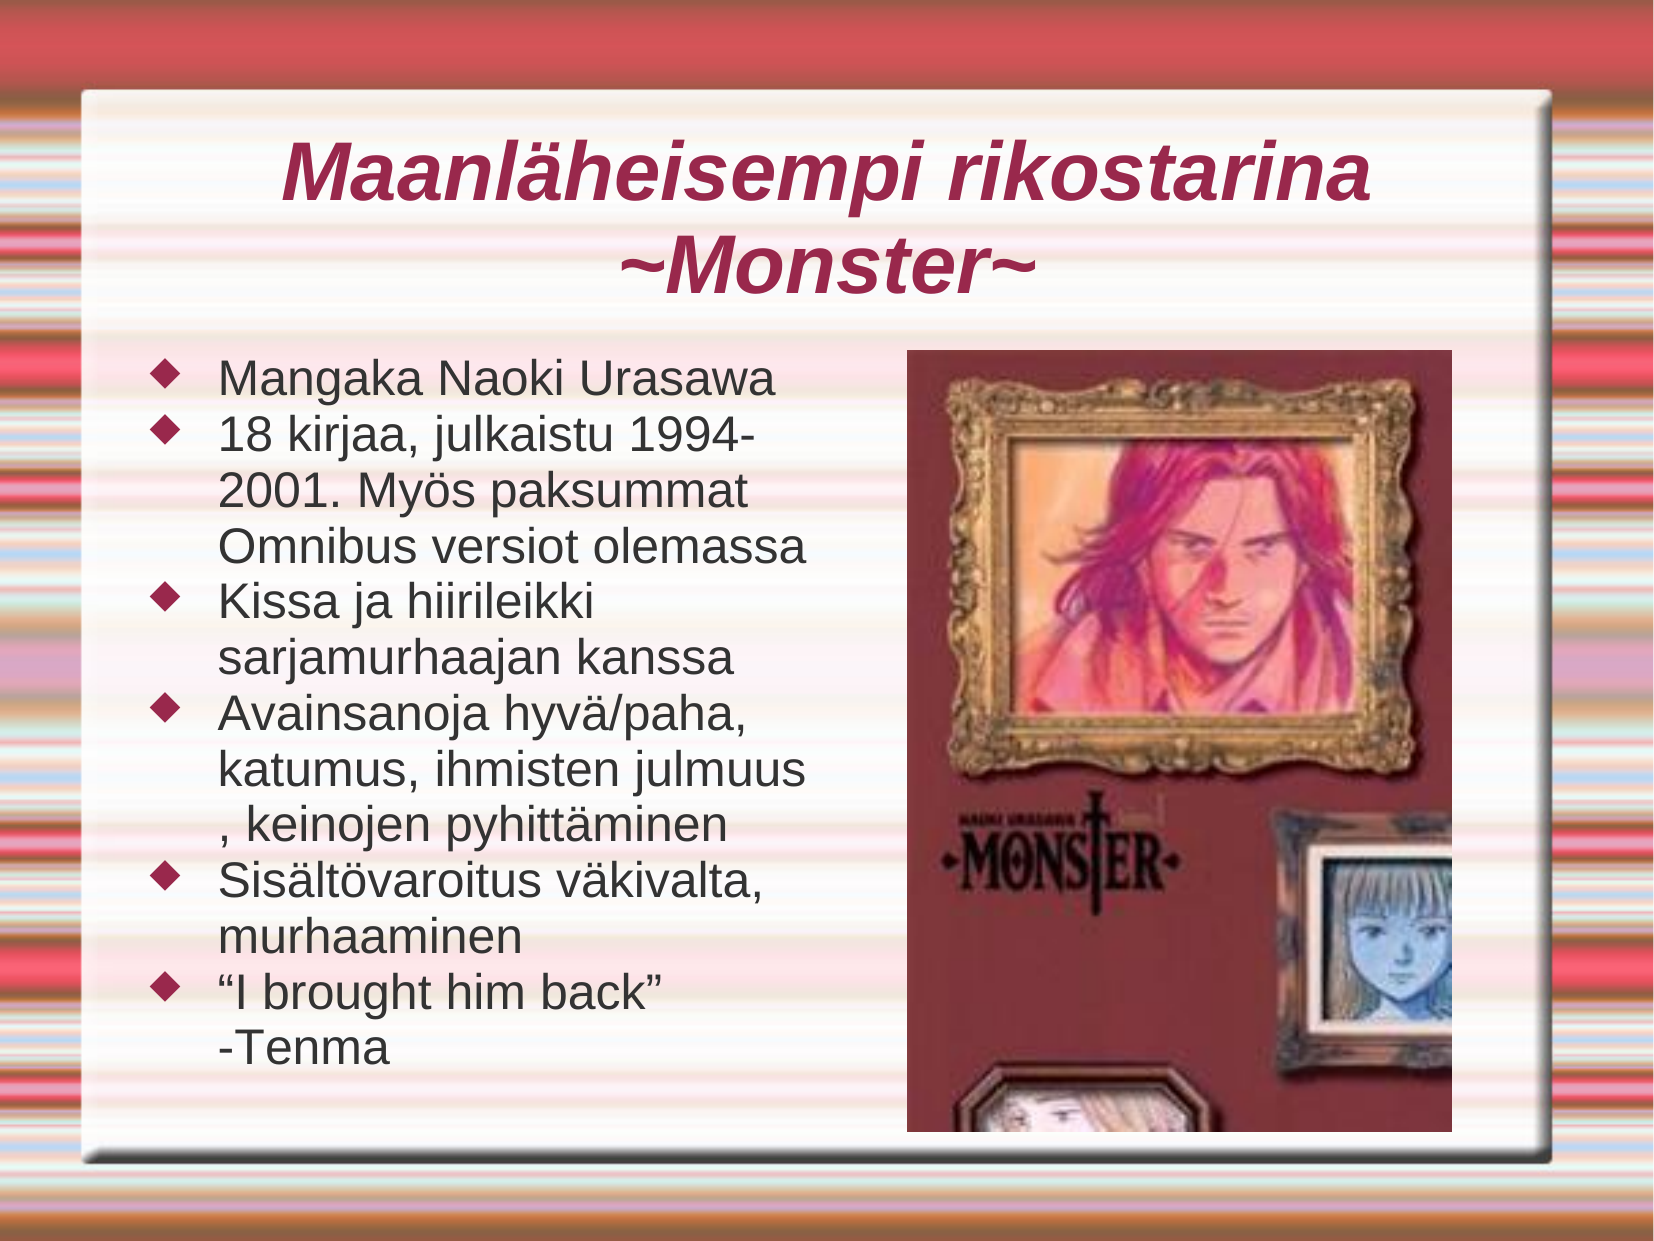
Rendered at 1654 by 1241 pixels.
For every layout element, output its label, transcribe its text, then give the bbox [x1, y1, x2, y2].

title Maanläheisempi rikostarina ~Monster~ [121, 114, 1534, 322]
picture [0, 0, 1654, 1241]
list Mangaka Naoki Urasawa 18 kirjaa, julkaistu 1994-2001. Myös paksummat Omnibus versiot olemassa Kissa ja hiirileikki sarjamurhaajan kanssa Avainsanoja hyvä/paha, katumus, ihmisten julmuus , keinojen pyhittäminen Sisältövaroitus väkivalta, murhaaminen “I brought him back” -Tenma [134, 350, 809, 1132]
